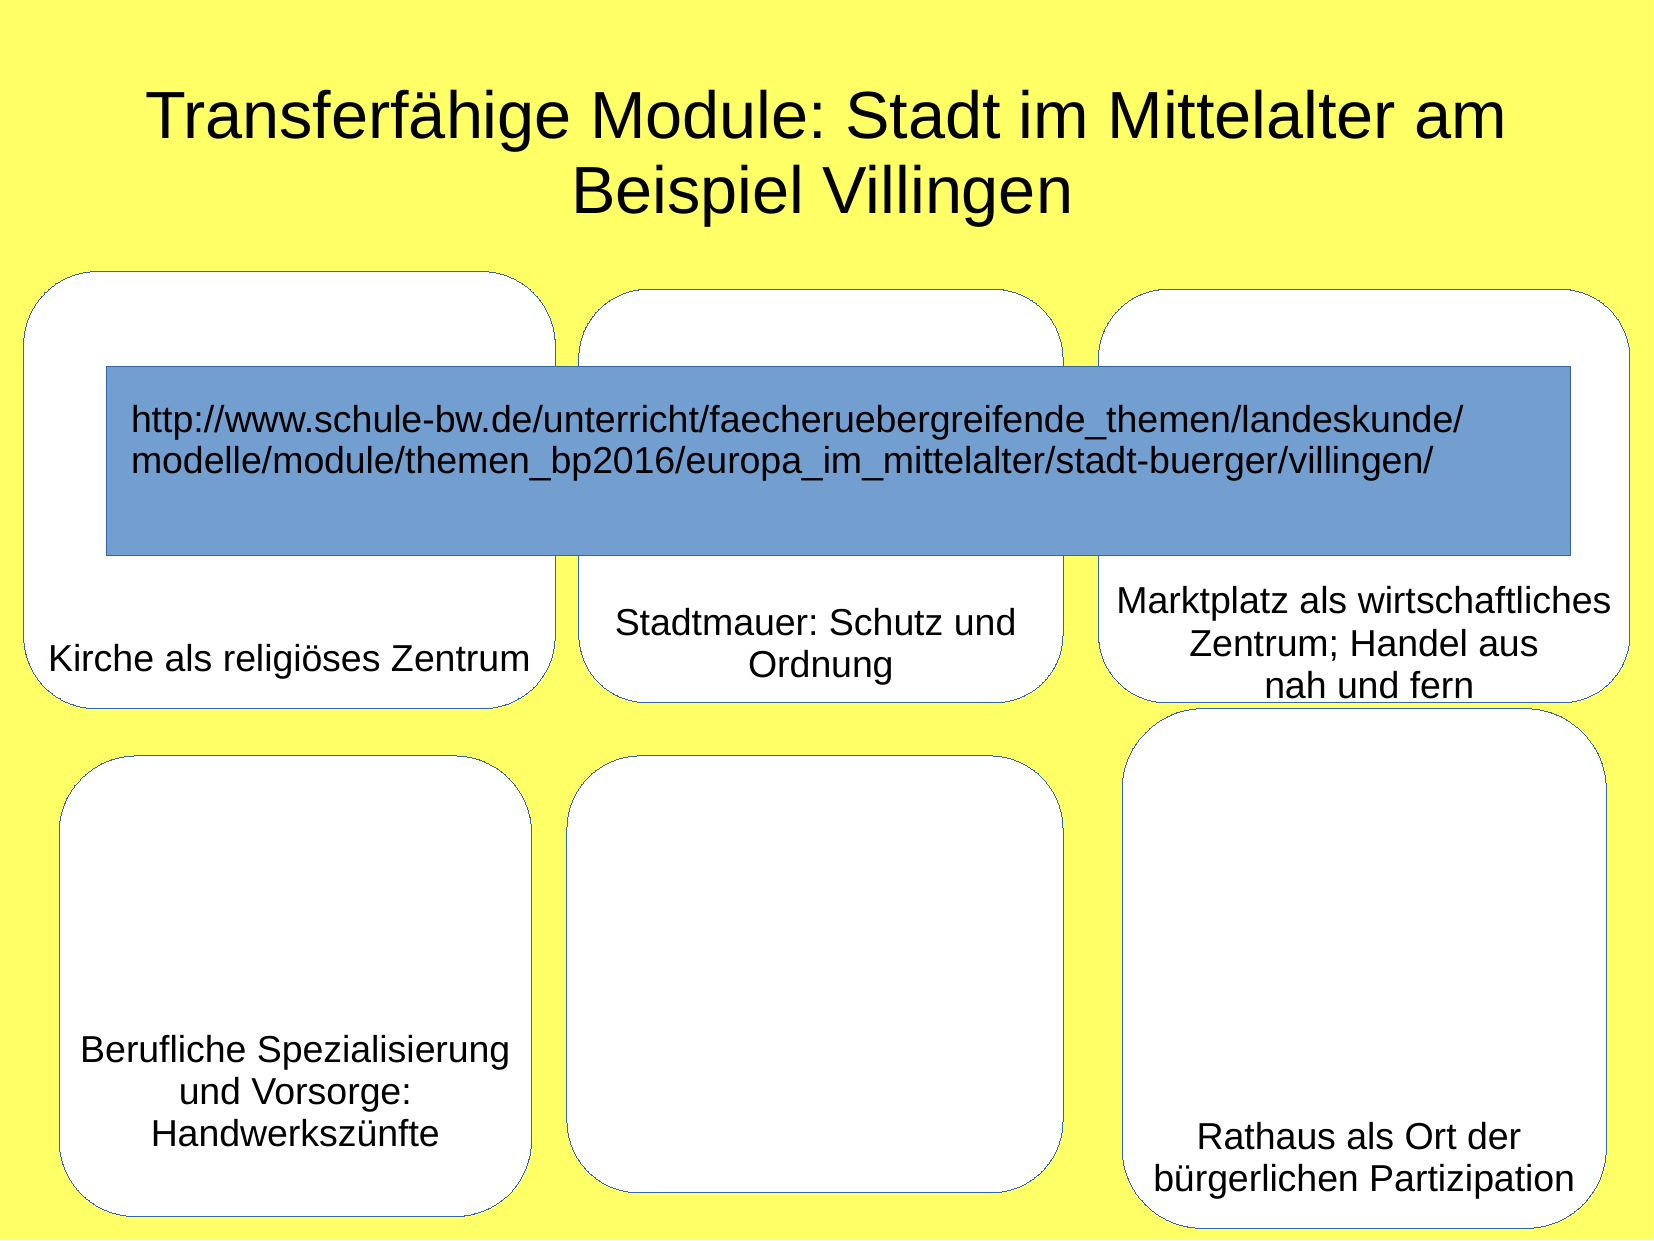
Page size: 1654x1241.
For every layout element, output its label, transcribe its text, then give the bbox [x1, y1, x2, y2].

text_box Kirche als religiöses Zentrum [23, 271, 556, 709]
text_box Stadtmauer: Schutz und Ordnung [578, 556, 1064, 703]
title Transferfähige Module: Stadt im Mittelalter am Beispiel Villingen [82, 49, 1571, 257]
text_box http://www.schule-bw.de/unterricht/faecheruebergreifende_themen/landeskunde/modelle/module/themen_bp2016/europa_im_mittelalter/stadt-buerger/villingen/ [116, 390, 1524, 532]
text_box [566, 755, 1064, 1193]
text_box Stadtmauer: Schutz und Ordnung [578, 289, 1064, 366]
text_box [106, 366, 1571, 556]
text_box Berufliche Spezialisierung und Vorsorge: Handwerkszünfte [59, 755, 532, 1217]
text_box Rathaus als Ort der bürgerlichen Partizipation [1122, 708, 1607, 1229]
text_box Marktplatz als wirtschaftliches Zentrum; Handel aus nah und fern [1098, 289, 1630, 703]
